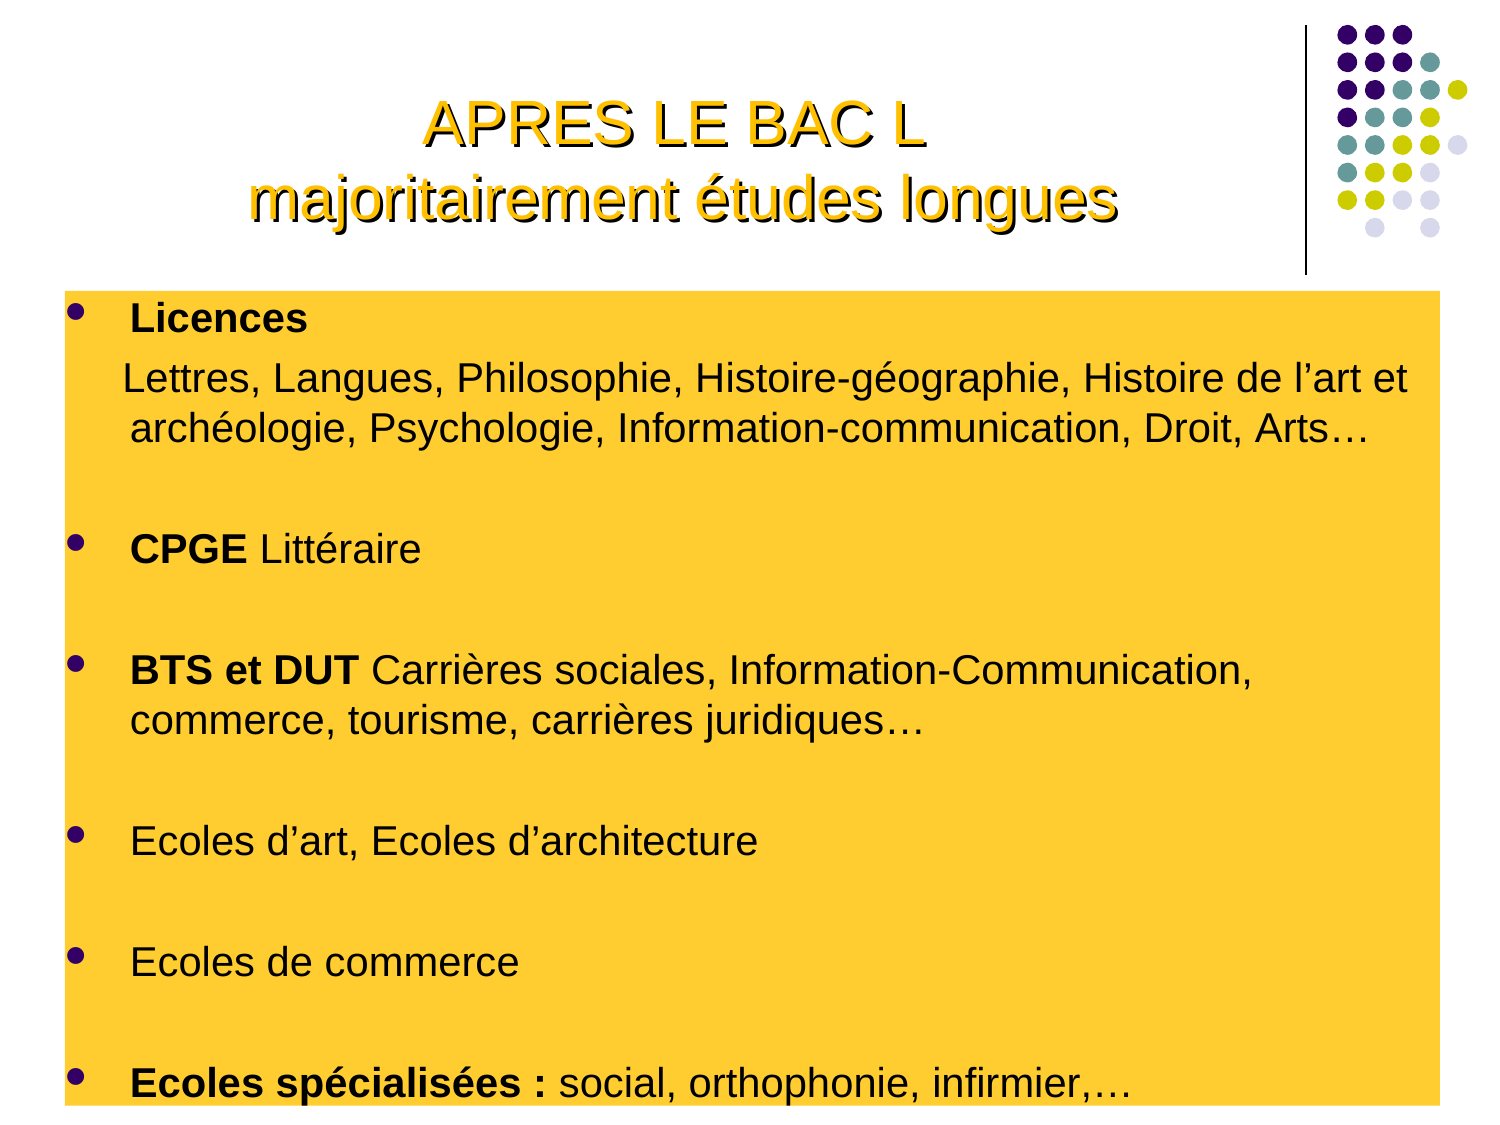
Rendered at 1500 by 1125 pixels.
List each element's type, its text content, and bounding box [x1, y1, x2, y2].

text_box APRES LE BAC L majoritairement études longues [55, 81, 1294, 232]
text_box Licences Lettres, Langues, Philosophie, Histoire-géographie, Histoire de l’art et archéologie, Psychologie, Information-communication, Droit, Arts… CPGE Littéraire BTS et DUT Carrières sociales, Information-Communication, commerce, tourisme, carrières juridiques… Ecoles d’art, Ecoles d’architecture Ecoles de commerce Ecoles spécialisées : social, orthophonie, infirmier,… [64, 290, 1440, 1106]
